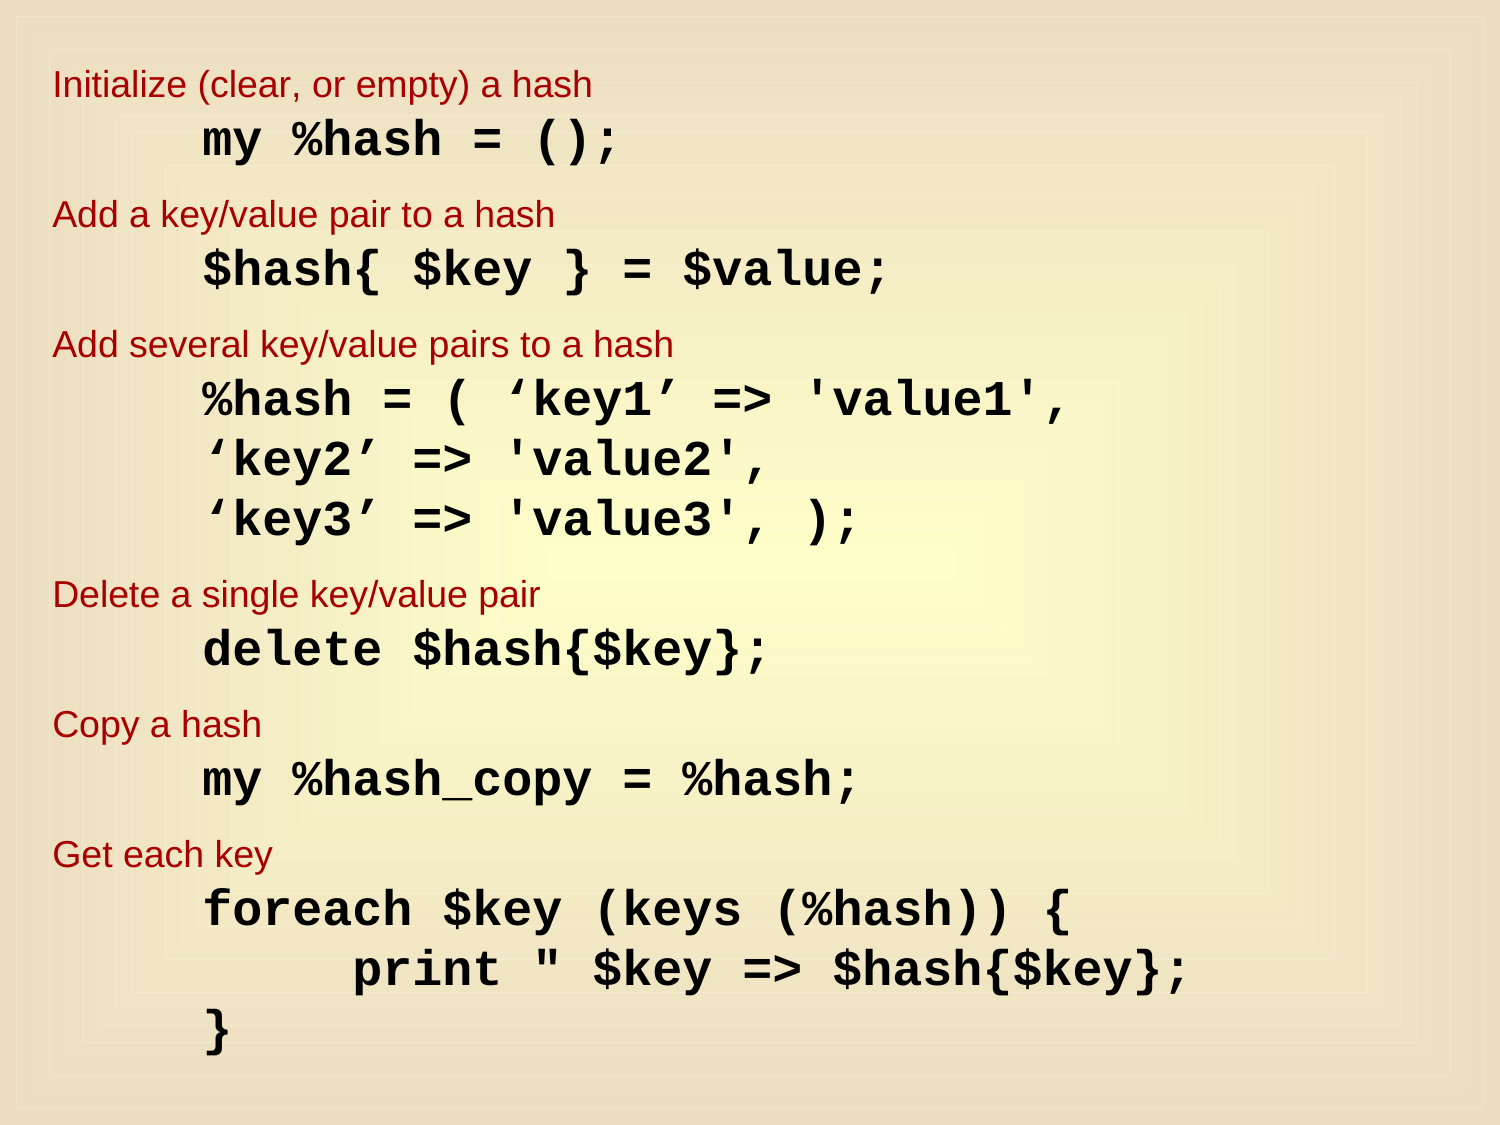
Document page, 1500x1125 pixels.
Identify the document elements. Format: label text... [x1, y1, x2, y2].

text_box Initialize (clear, or empty) a hash my %hash = (); Add a key/value pair to a hash $hash{ $key } = $value; Add several key/value pairs to a hash %hash = ( ‘key1’ => 'value1', ‘key2’ => 'value2', ‘key3’ => 'value3', ); Delete a single key/value pair delete $hash{$key}; Copy a hash my %hash_copy = %hash; Get each key foreach $key (keys (%hash)) { print " $key => $hash{$key}; } [37, 52, 1350, 1063]
